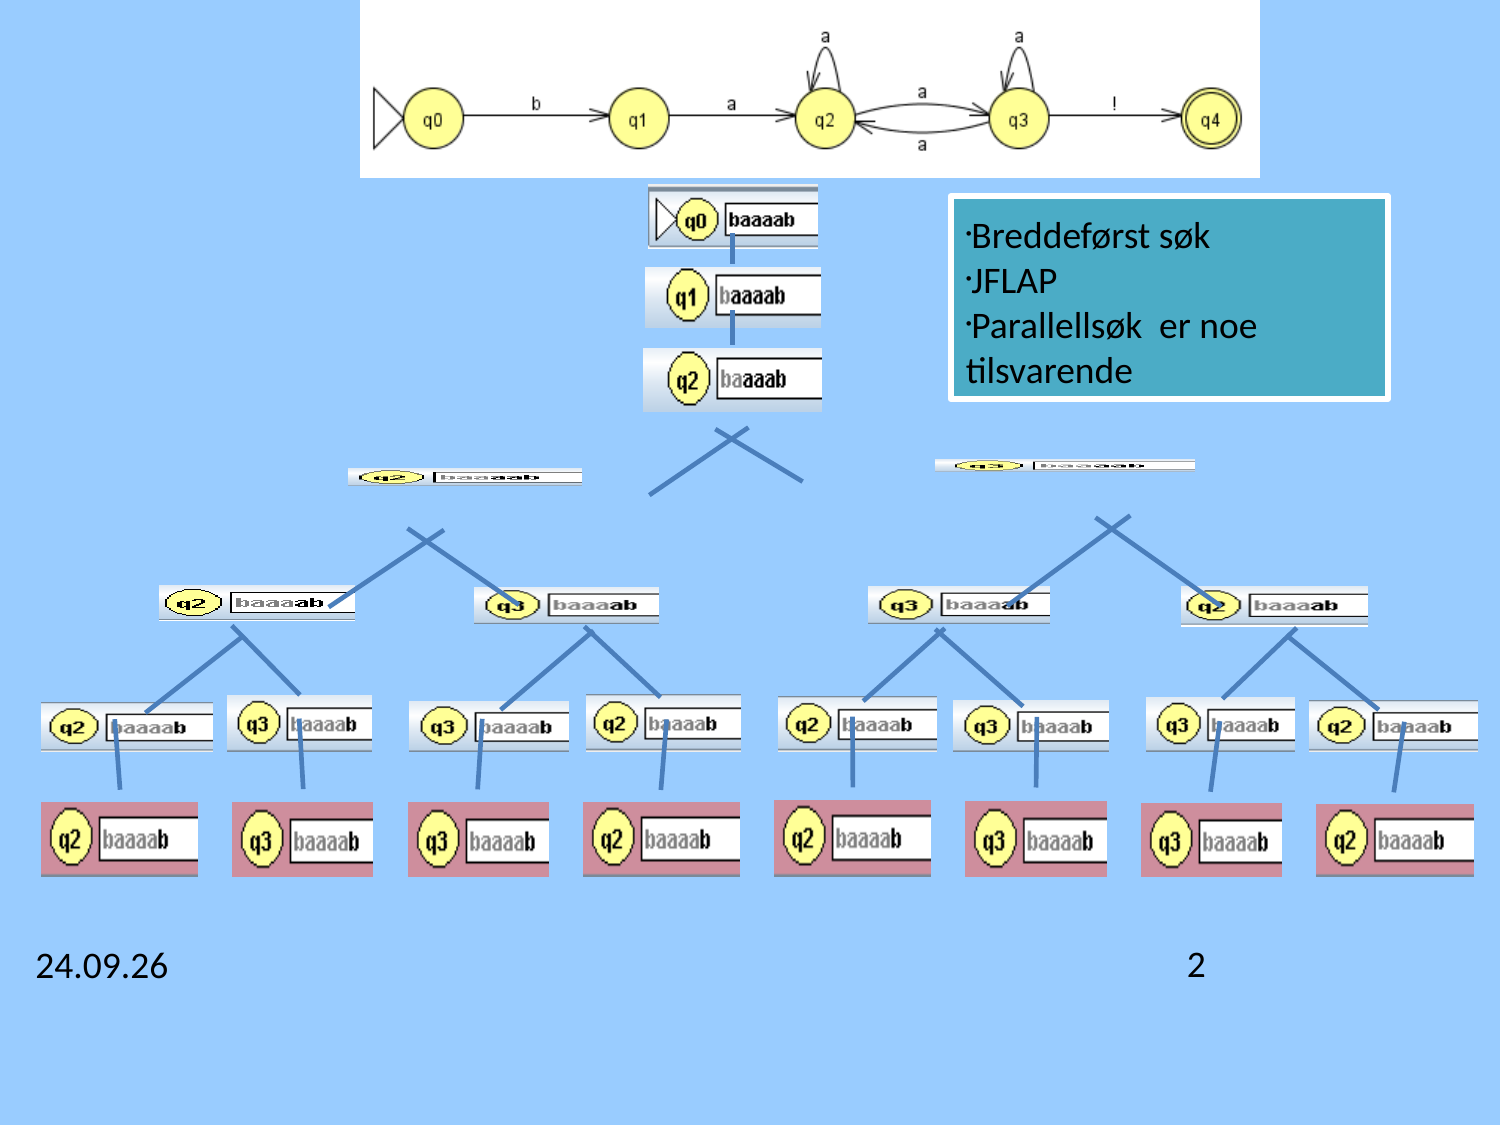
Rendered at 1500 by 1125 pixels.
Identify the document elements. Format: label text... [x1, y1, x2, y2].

picture [778, 696, 937, 752]
picture [935, 459, 1195, 472]
picture [159, 585, 355, 621]
picture [41, 802, 198, 878]
picture [1181, 586, 1368, 627]
picture [227, 695, 372, 752]
picture [474, 587, 659, 624]
picture [348, 468, 582, 486]
picture [953, 700, 1109, 752]
picture [645, 267, 821, 328]
picture [409, 701, 569, 752]
picture [1309, 700, 1478, 752]
picture [408, 802, 549, 877]
picture [1146, 697, 1295, 752]
picture [232, 802, 373, 877]
picture [643, 348, 822, 412]
slide_number <number> [1171, 924, 1482, 973]
picture [41, 702, 213, 752]
text_box Breddeførst søk JFLAP Parallellsøk er noe tilsvarende [950, 196, 1388, 399]
picture [648, 184, 818, 249]
picture [586, 694, 741, 752]
picture [965, 801, 1107, 878]
picture [868, 586, 1050, 624]
slide_number 02.02.11 [20, 925, 340, 973]
picture [1141, 803, 1282, 878]
picture [583, 802, 740, 877]
picture [360, 0, 1260, 178]
picture [1316, 804, 1474, 878]
picture [774, 800, 931, 877]
